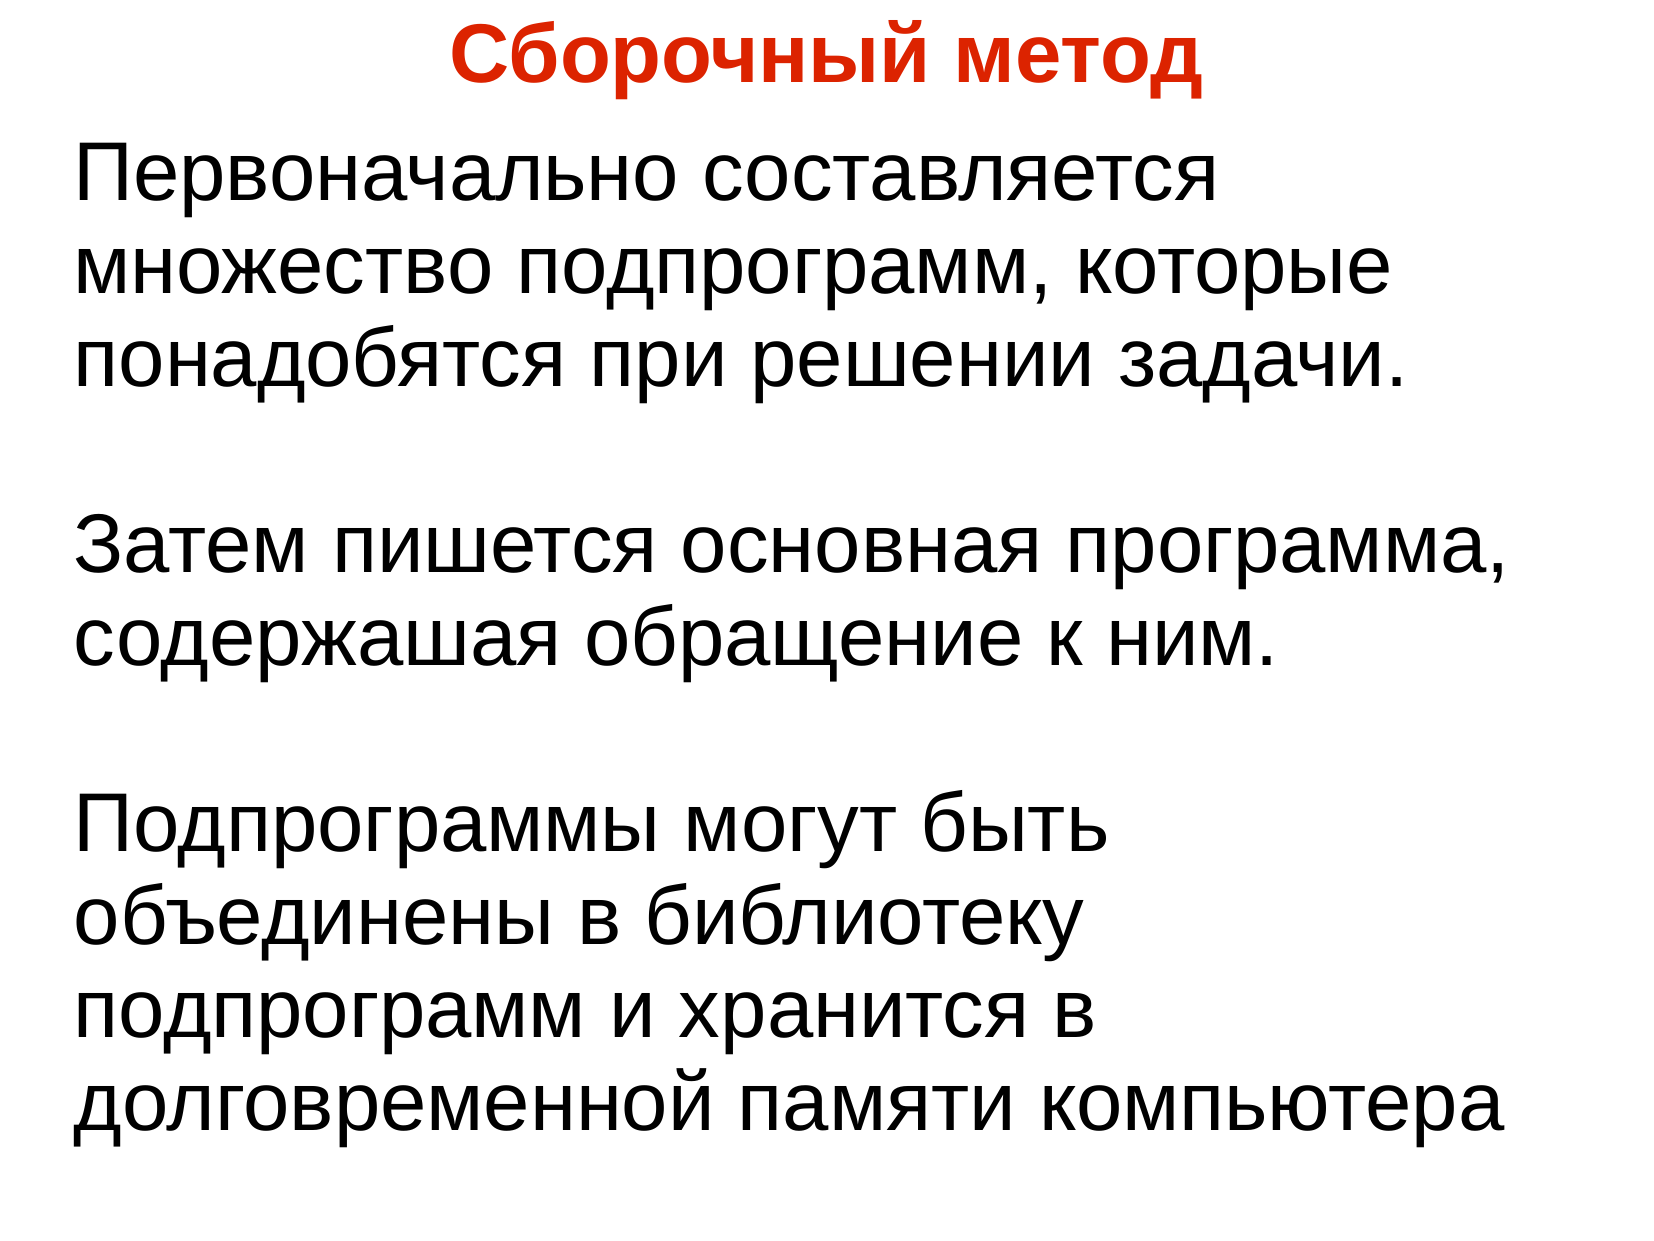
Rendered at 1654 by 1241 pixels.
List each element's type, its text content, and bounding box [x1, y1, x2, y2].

text_box Первоначально составляется множество подпрограмм, которые понадобятся при решении задачи. Затем пишется основная программа, содержашая обращение к ним. Подпрограммы могут быть объединены в библиотеку подпрограмм и хранится в долговременной памяти компьютера [59, 118, 1595, 1157]
text_box Сборочный метод [0, 0, 1654, 108]
